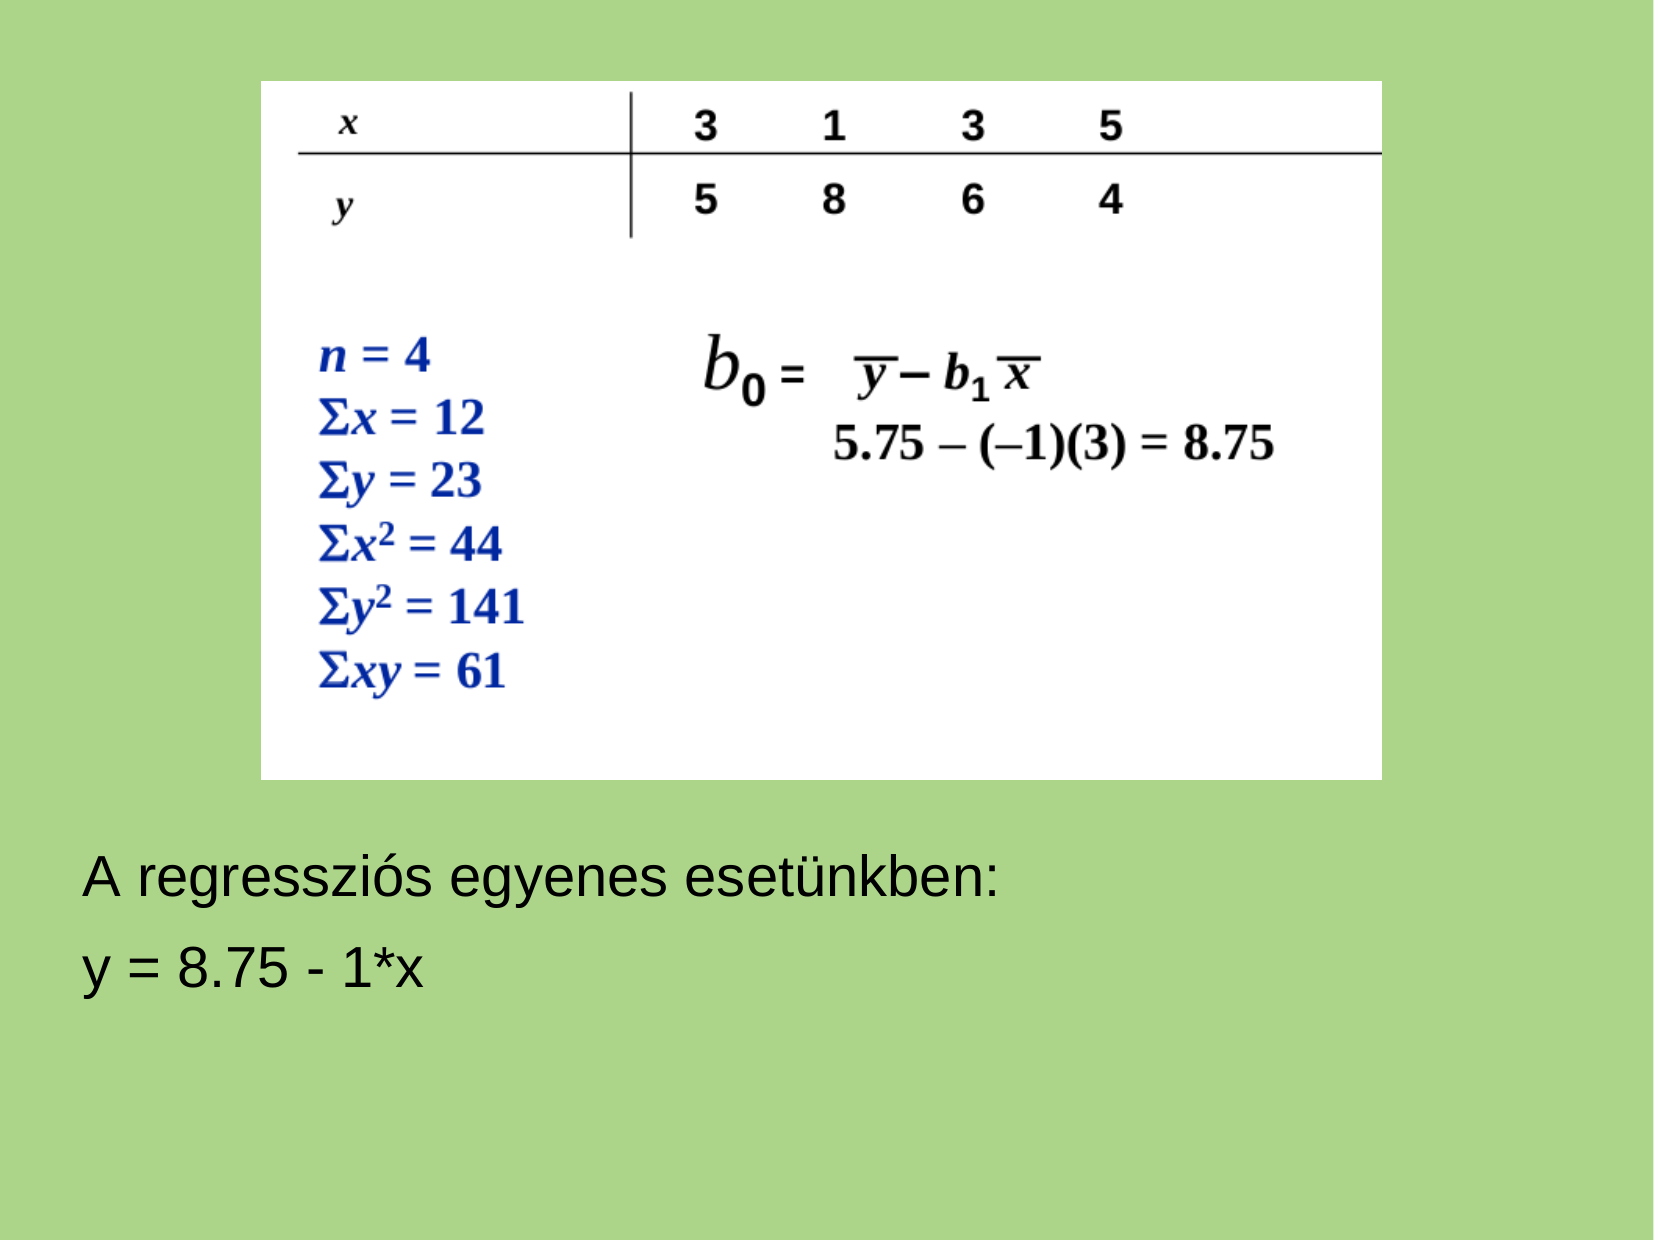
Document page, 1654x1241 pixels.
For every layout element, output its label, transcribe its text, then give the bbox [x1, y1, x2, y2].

list A regressziós egyenes esetünkben: y = 8.75 - 1*x [82, 290, 1569, 1008]
picture [261, 81, 1382, 780]
